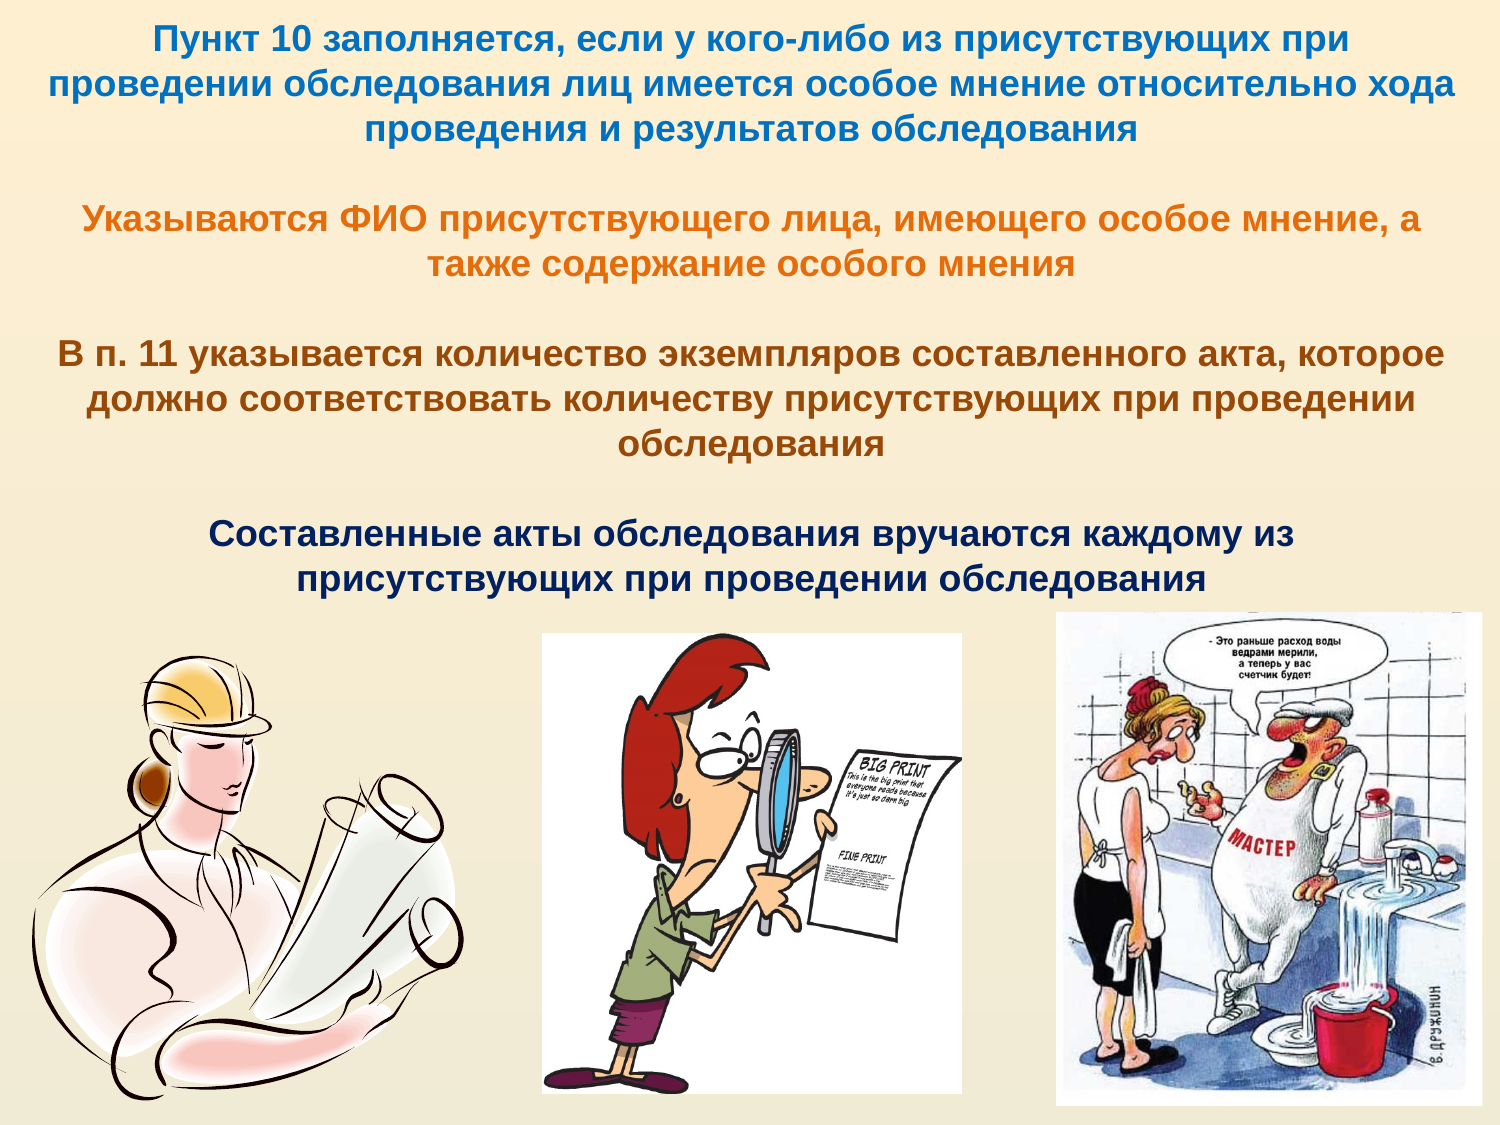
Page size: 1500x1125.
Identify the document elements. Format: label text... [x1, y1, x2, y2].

picture [542, 633, 962, 1095]
text_box Пункт 10 заполняется, если у кого-либо из присутствующих при проведении обследования лиц имеется особое мнение относительно хода проведения и результатов обследования Указываются ФИО присутствующего лица, имеющего особое мнение, а также содержание особого мнения В п. 11 указывается количество экземпляров составленного акта, которое должно соответствовать количеству присутствующих при проведении обследования Составленные акты обследования вручаются каждому из присутствующих при проведении обследования [31, 6, 1472, 606]
picture [1056, 612, 1483, 1106]
picture [17, 633, 464, 1106]
